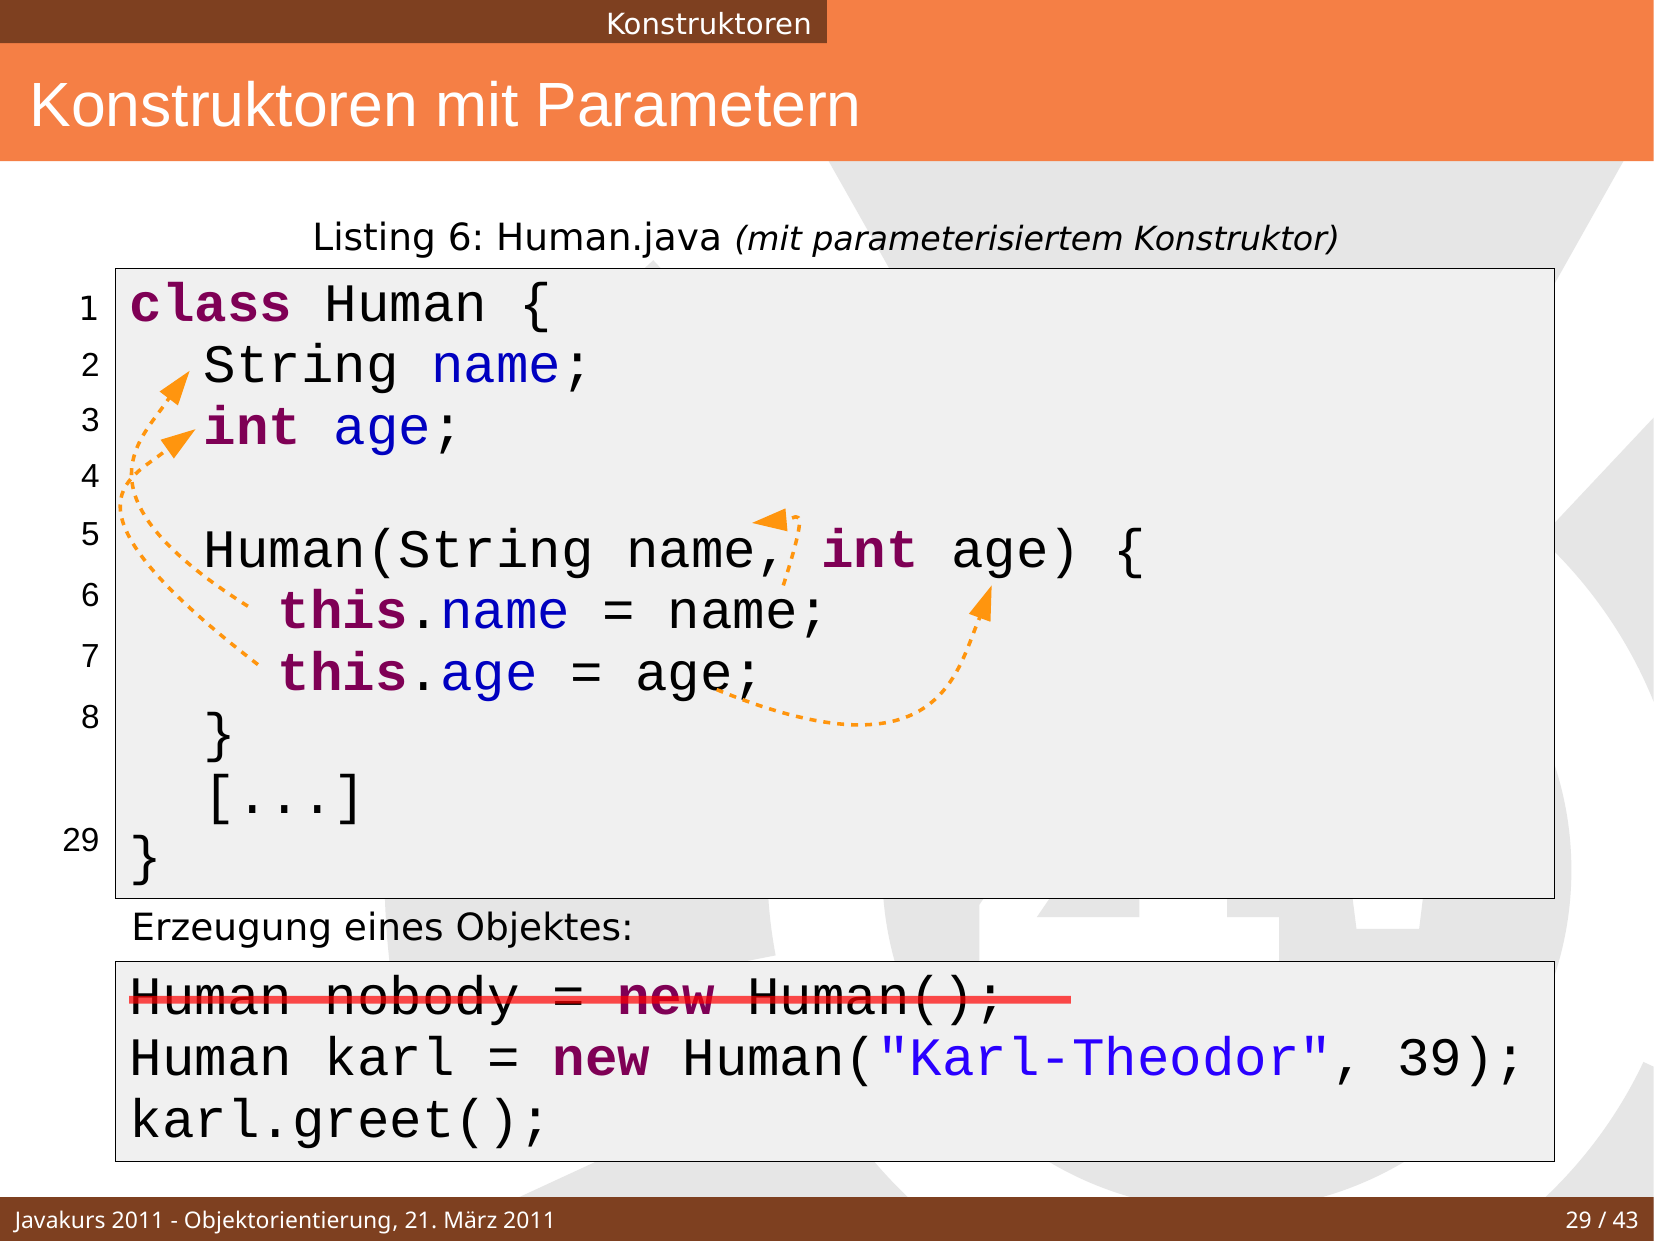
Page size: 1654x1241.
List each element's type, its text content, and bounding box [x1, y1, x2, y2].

table_cell 6 [44, 565, 114, 625]
title Konstruktoren mit Parametern [29, 67, 1595, 143]
text_box class Human { String name; int age; Human(String name, int age) { this.name = name; this.age = age; } [...] } [115, 268, 1555, 882]
table_cell [44, 748, 114, 809]
text_box Konstruktoren [29, 0, 827, 50]
text_box Erzeugung eines Objektes: [116, 898, 650, 957]
text_box Listing 6: Human.java (mit parameterisiertem Konstruktor) [297, 208, 1357, 267]
table_cell 2 [44, 337, 114, 392]
text_box Human nobody = new Human(); Human karl = new Human("Karl-Theodor", 39); karl.greet(); [115, 961, 1555, 1158]
table_cell 7 [44, 625, 114, 687]
table_cell 3 [44, 392, 114, 448]
table_cell 4 [44, 448, 114, 504]
table_cell 5 [44, 504, 114, 565]
table_cell 8 [44, 687, 114, 748]
table_header 1 [44, 281, 114, 337]
table_cell 29 [44, 809, 114, 870]
